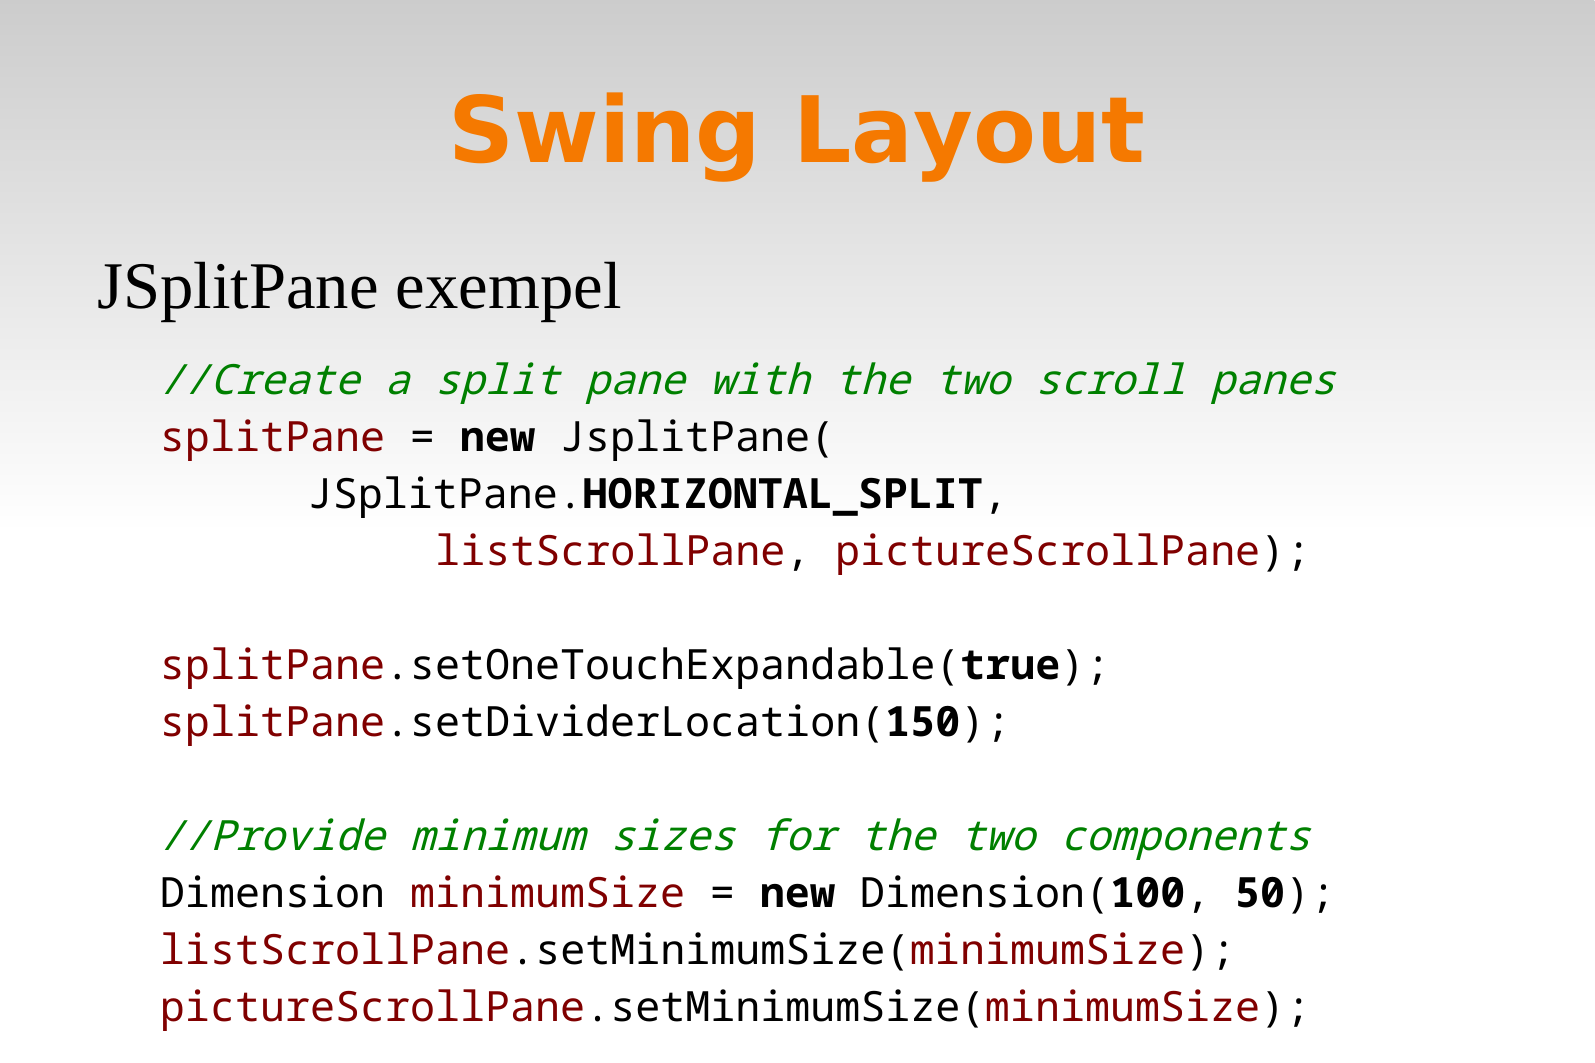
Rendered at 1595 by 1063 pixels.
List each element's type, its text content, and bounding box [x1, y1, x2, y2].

text_box //Create a split pane with the two scroll panes splitPane = new JsplitPane( JSplitPane.HORIZONTAL_SPLIT, listScrollPane, pictureScrollPane); splitPane.setOneTouchExpandable(true); splitPane.setDividerLocation(150); //Provide minimum sizes for the two components Dimension minimumSize = new Dimension(100, 50); listScrollPane.setMinimumSize(minimumSize); pictureScrollPane.setMinimumSize(minimumSize); [145, 342, 1426, 1013]
list JSplitPane exempel [79, 248, 1515, 936]
title Swing Layout [79, 49, 1515, 213]
